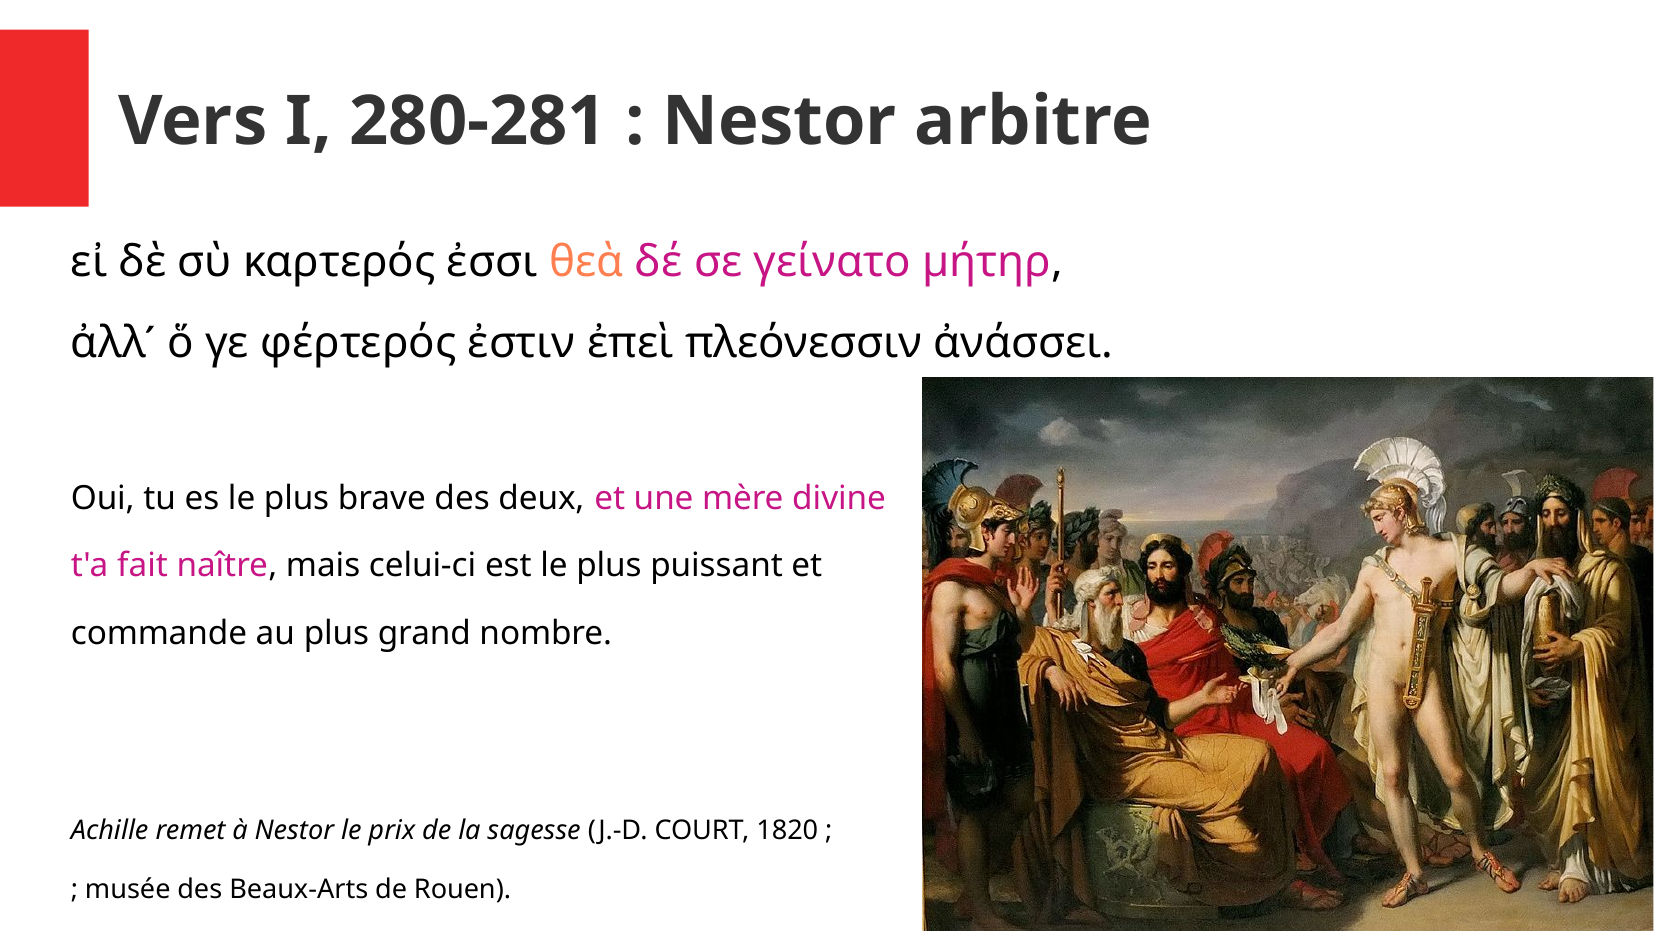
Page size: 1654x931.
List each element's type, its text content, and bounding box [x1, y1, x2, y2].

title Vers I, 280-281 : Nestor arbitre [118, 24, 1595, 212]
picture [922, 377, 1654, 931]
list εἰ δὲ σὺ καρτερός ἐσσι θεὰ δέ σε γείνατο μήτηρ, ἀλλʹ ὅ γε φέρτερός ἐστιν ἐπεὶ πλεόνεσσιν ἀνάσσει. Oui, tu es le plus brave des deux, et une mère divine t'a fait naître, mais celui-ci est le plus puissant et commande au plus grand nombre. Achille remet à Nestor le prix de la sagesse (J.-D. COURT, 1820 ; ; musée des Beaux-Arts de Rouen). [0, 147, 1152, 562]
